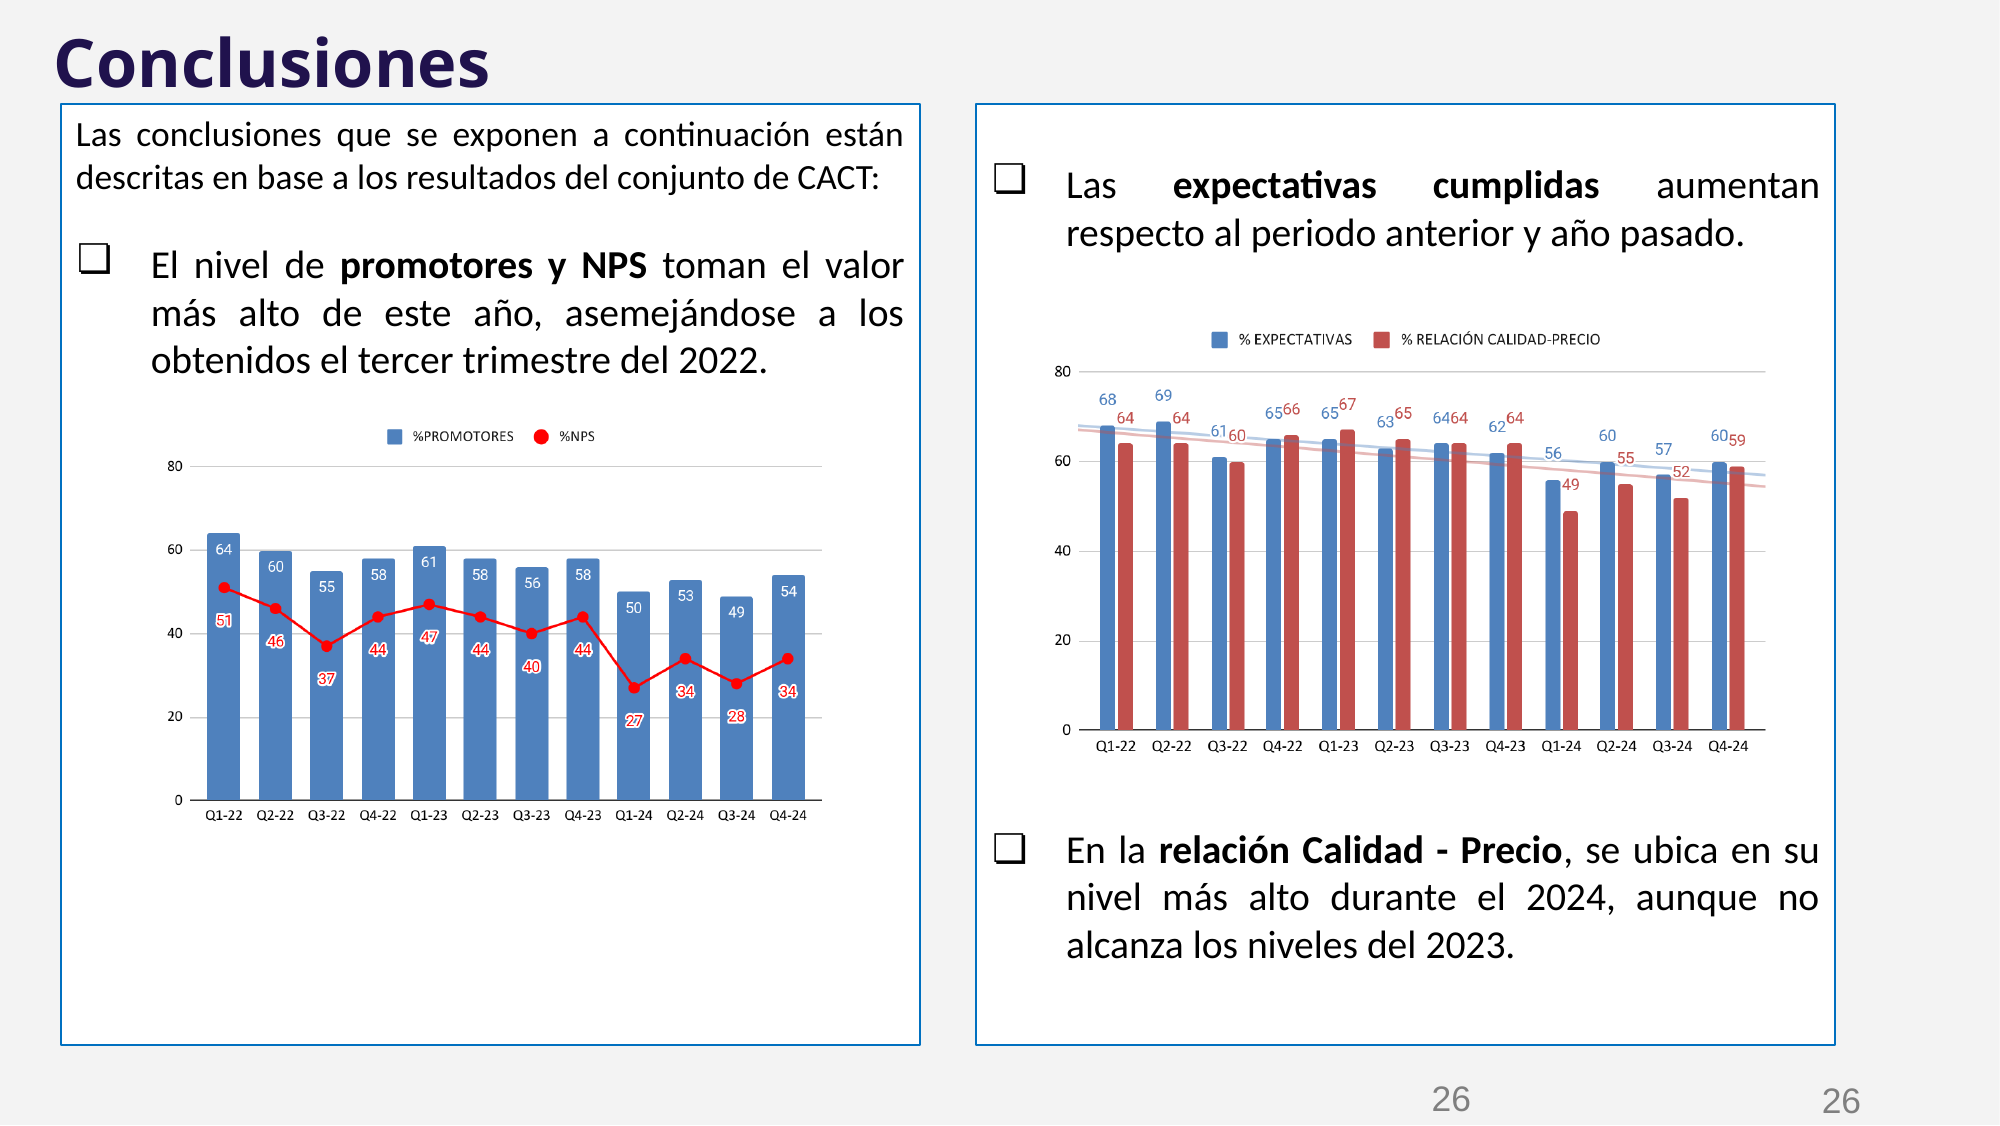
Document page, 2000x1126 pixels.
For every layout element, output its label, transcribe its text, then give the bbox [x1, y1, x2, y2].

text_box Conclusiones [53, 0, 1946, 124]
picture [1022, 308, 1789, 778]
text_box Las conclusiones que se exponen a continuación están descritas en base a los resultados del conjunto de CACT: El nivel de promotores y NPS toman el valor más alto de este año, asemejándose a los obtenidos el tercer trimestre del 2022. [60, 103, 920, 1046]
picture [137, 407, 844, 845]
text_box Las expectativas cumplidas aumentan respecto al periodo anterior y año pasado. En la relación Calidad - Precio, se ubica en su nivel más alto durante el 2024, aunque no alcanza los niveles del 2023. [976, 103, 1836, 1046]
text_box <number> [1413, 1067, 1881, 1126]
